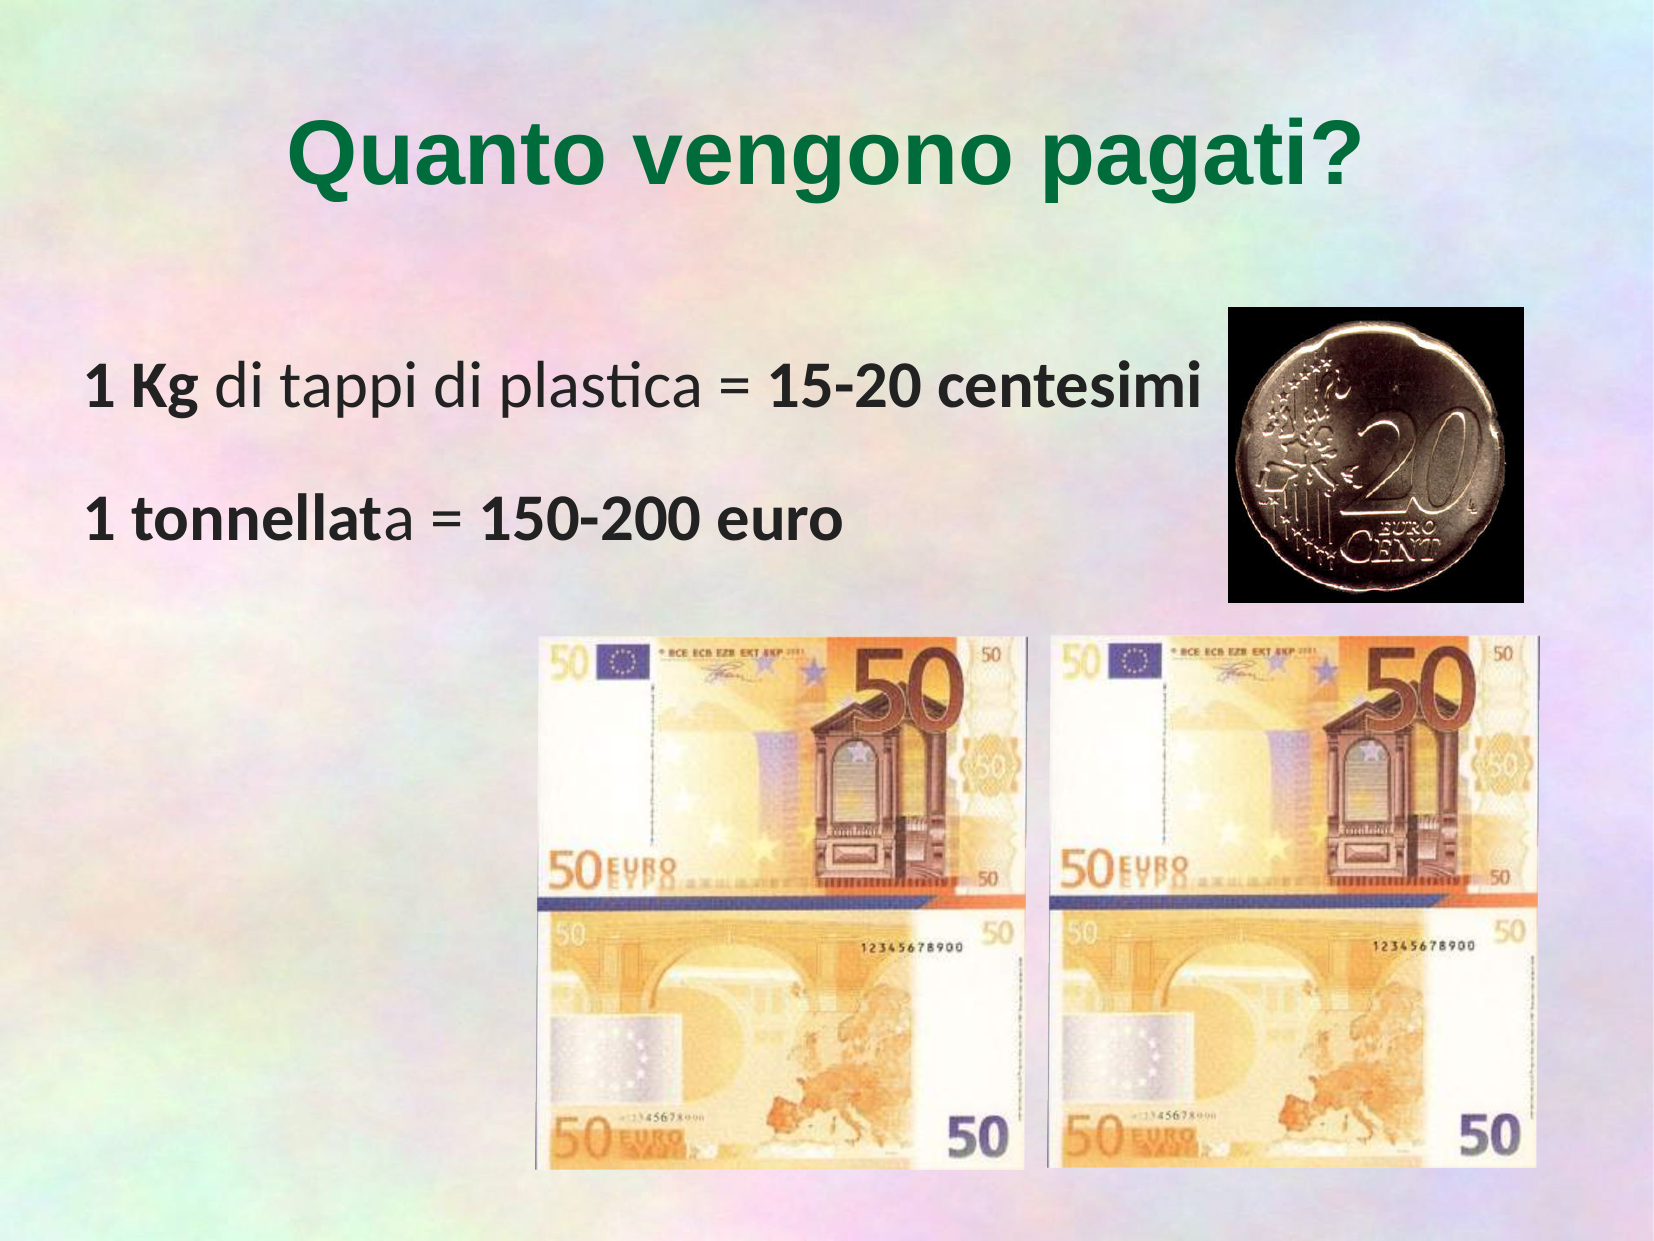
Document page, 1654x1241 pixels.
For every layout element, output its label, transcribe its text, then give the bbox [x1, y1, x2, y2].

picture [0, 0, 1654, 1241]
title Quanto vengono pagati? [82, 49, 1571, 257]
list 1 Kg di tappi di plastica = 15-20 centesimi 1 tonnellata = 150-200 euro [82, 290, 1571, 1010]
